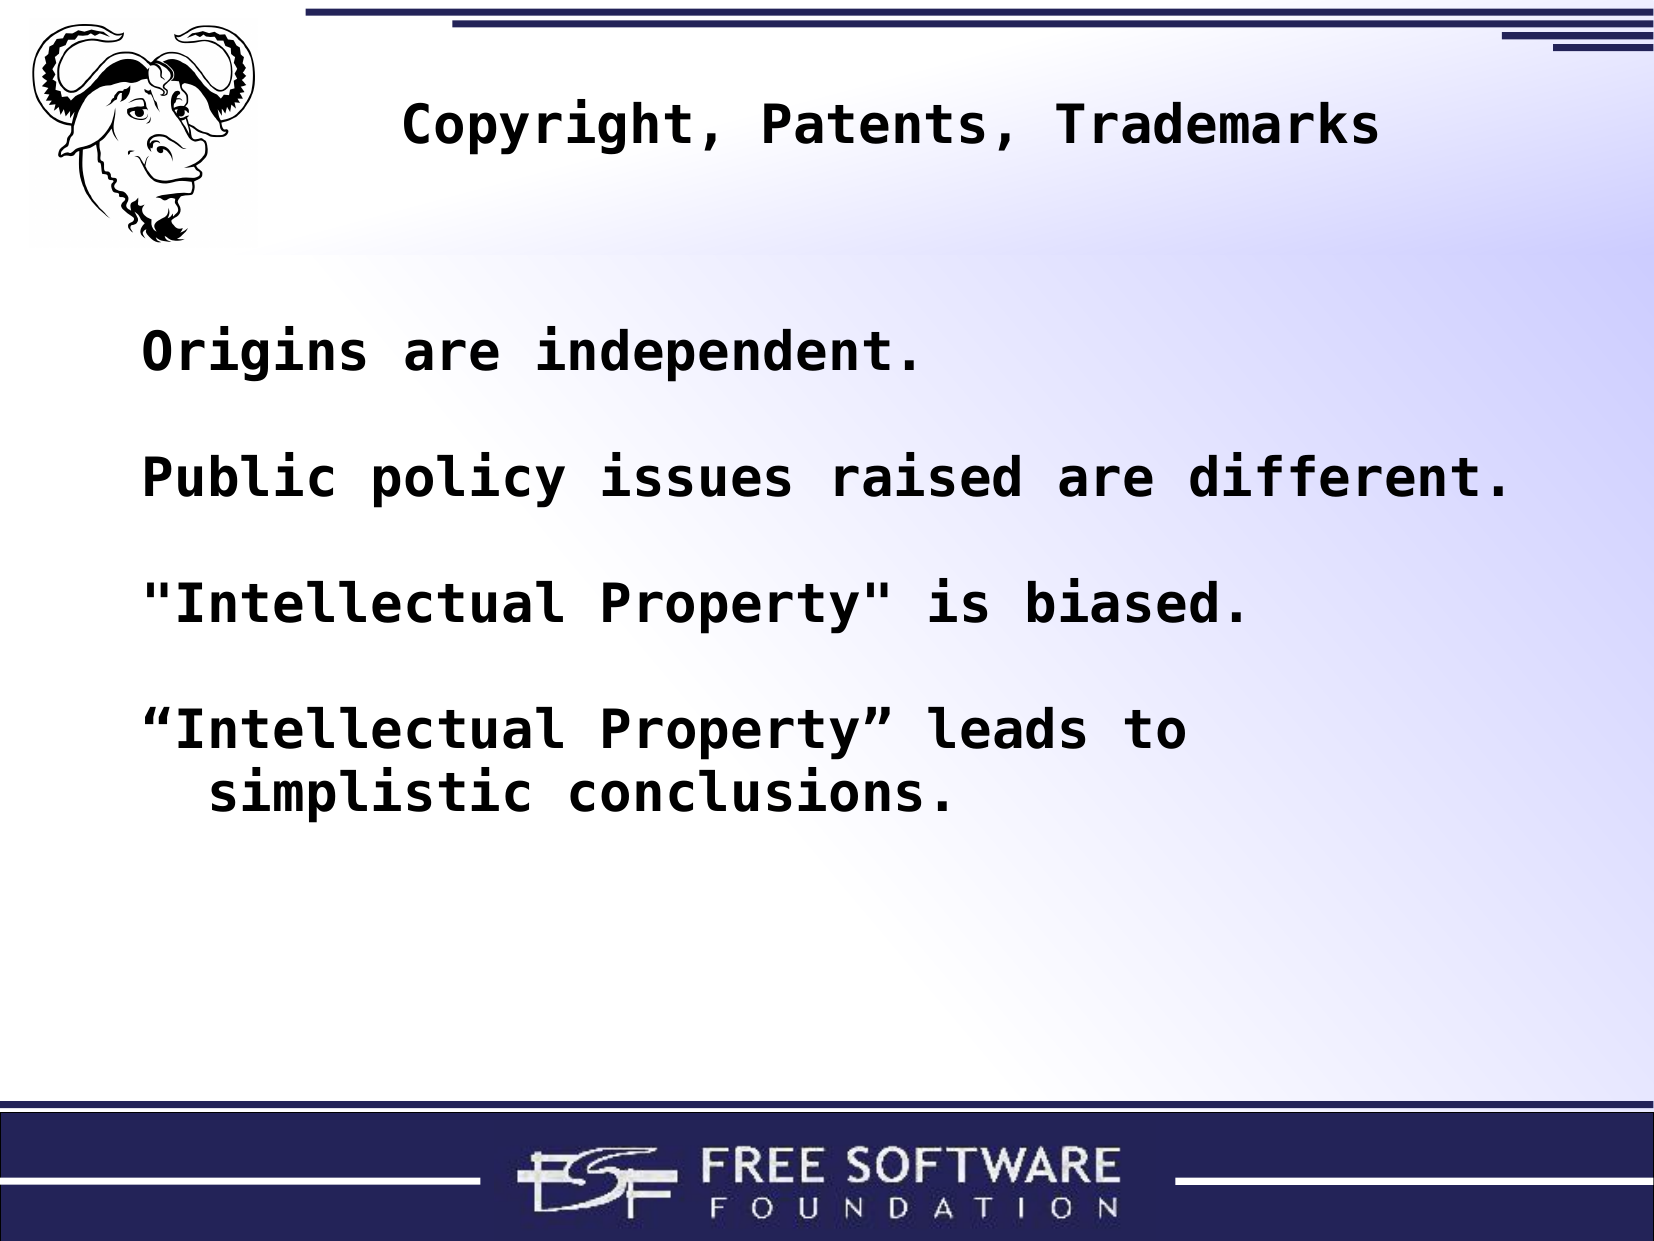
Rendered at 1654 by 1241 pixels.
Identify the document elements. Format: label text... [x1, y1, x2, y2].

picture [29, 18, 258, 248]
picture [494, 1119, 1156, 1241]
text_box Copyright, Patents, Trademarks [317, 93, 1467, 157]
text_box [0, 0, 1654, 1241]
text_box Origins are independent. Public policy issues raised are different. "Intellectual Property" is biased. “Intellectual Property” leads to simplistic conclusions. [141, 320, 1572, 953]
